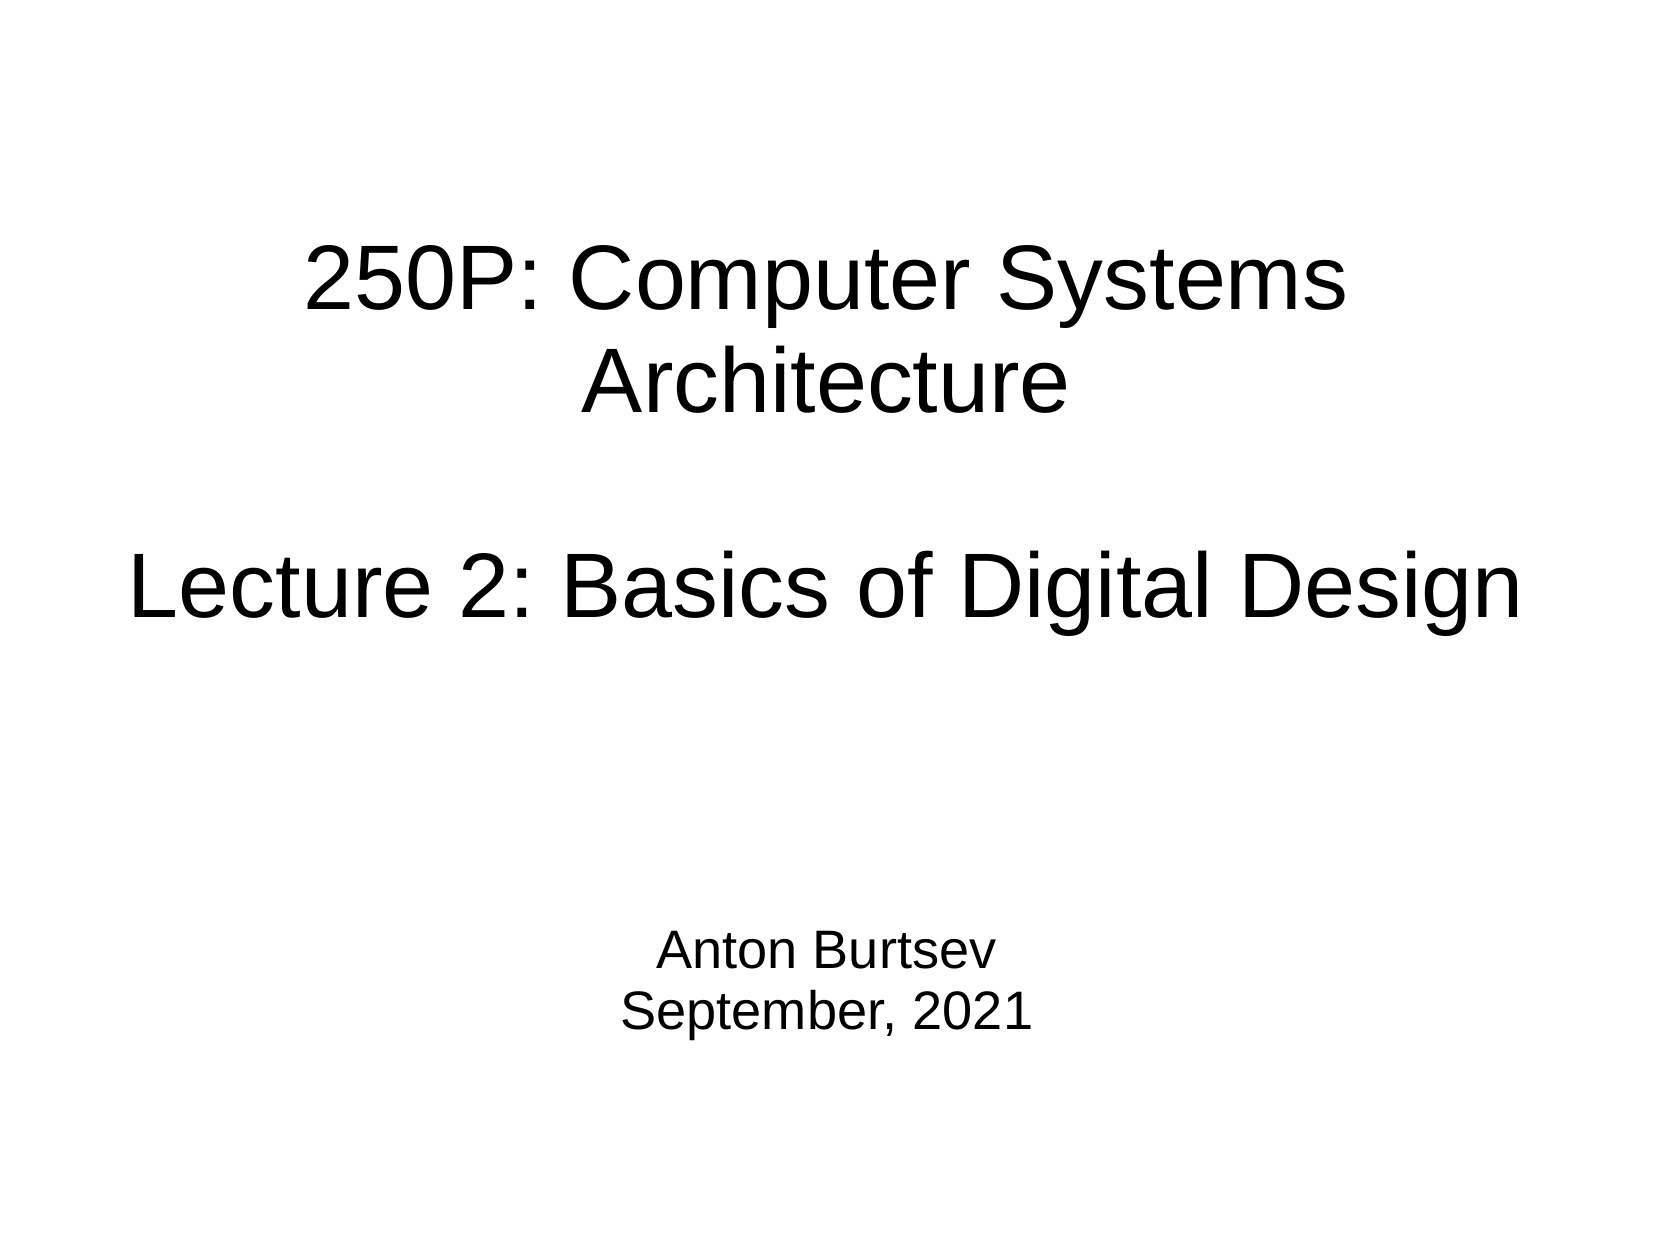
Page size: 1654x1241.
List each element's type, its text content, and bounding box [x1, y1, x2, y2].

subtitle Anton Burtsev September, 2021 [82, 637, 1571, 1109]
title 250P: Computer Systems Architecture Lecture 2: Basics of Digital Design [82, 113, 1571, 637]
